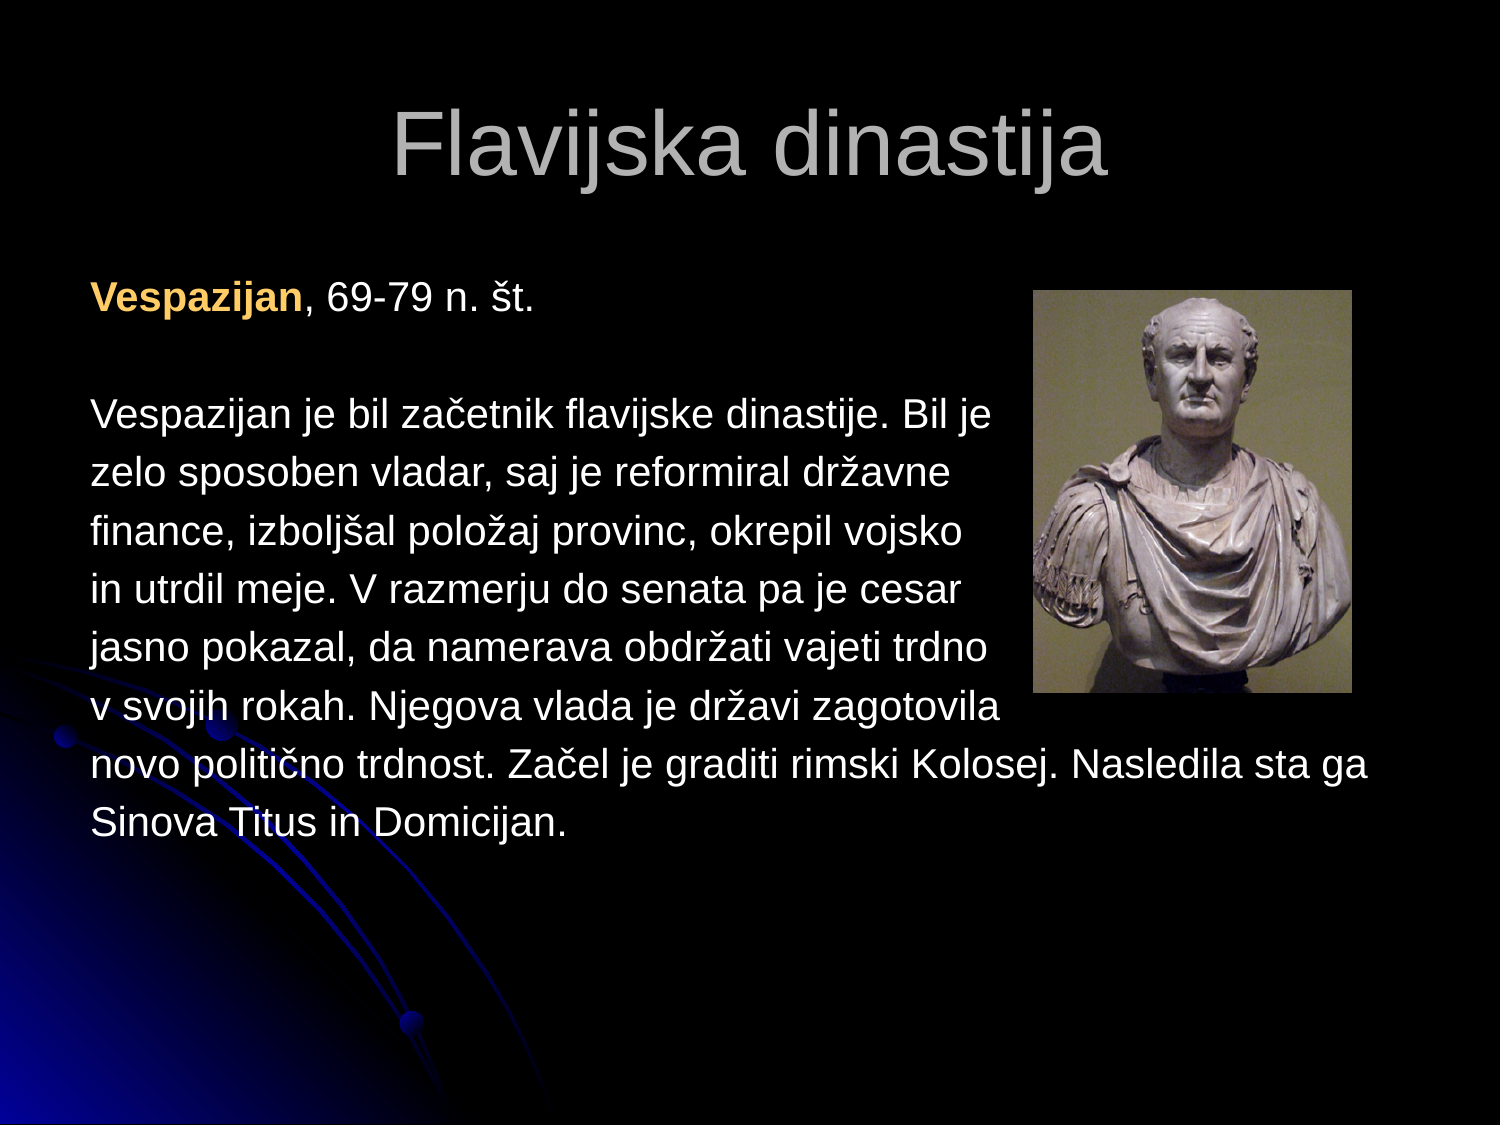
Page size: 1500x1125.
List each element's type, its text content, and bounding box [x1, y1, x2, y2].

picture [1033, 290, 1352, 693]
list Vespazijan, 69-79 n. št. Vespazijan je bil začetnik flavijske dinastije. Bil je zelo sposoben vladar, saj je reformiral državne finance, izboljšal položaj provinc, okrepil vojsko in utrdil meje. V razmerju do senata pa je cesar jasno pokazal, da namerava obdržati vajeti trdno v svojih rokah. Njegova vlada je državi zagotovila novo politično trdnost. Začel je graditi rimski Kolosej. Nasledila sta ga Sinova Titus in Domicijan. [75, 262, 1425, 1006]
title Flavijska dinastija [75, 45, 1425, 233]
